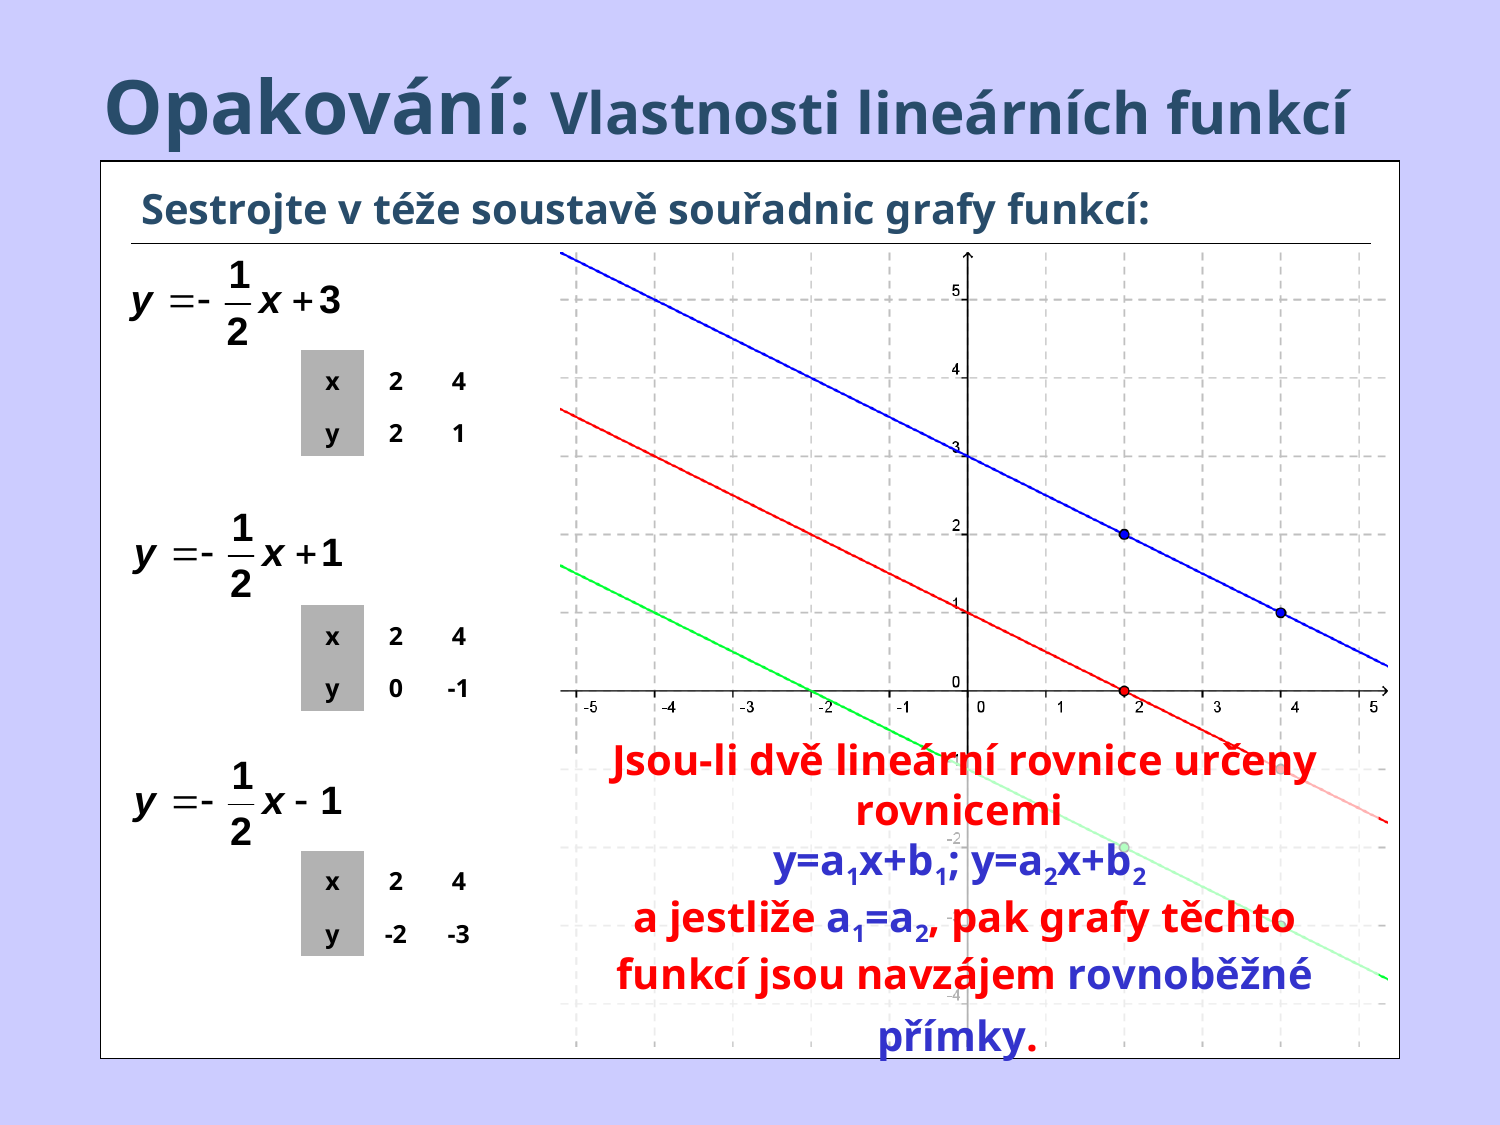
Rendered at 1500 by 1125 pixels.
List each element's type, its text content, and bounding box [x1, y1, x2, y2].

picture [560, 252, 1388, 1047]
picture [944, 1040, 952, 1047]
text_box Sestrojte v téže soustavě souřadnic grafy funkcí: [126, 191, 1367, 256]
text_box [1013, 191, 1400, 1059]
table_cell y [301, 403, 364, 456]
text_box Jsou-li dvě lineární rovnice určeny rovnicemi y=a1x+b1; y=a2x+b2 a jestliže a1=a2, pak grafy těchto funkcí jsou navzájem rovnoběžné přímky. [551, 756, 1379, 1040]
table_header x [301, 605, 364, 658]
picture [912, 1040, 925, 1047]
table_header 4 [428, 851, 490, 904]
picture [959, 1040, 967, 1047]
chart [127, 503, 346, 606]
table_cell -3 [428, 904, 490, 956]
table_header 2 [364, 605, 428, 658]
picture [560, 1040, 880, 1047]
table_header 2 [364, 851, 428, 904]
chart [127, 751, 346, 854]
table_cell y [301, 658, 364, 711]
text_box [100, 191, 880, 1059]
table_header x [301, 851, 364, 904]
table_header x [301, 350, 364, 403]
table_cell y [301, 904, 364, 956]
picture [994, 1040, 1009, 1047]
table_cell -2 [364, 904, 428, 956]
table_header 4 [428, 350, 490, 403]
table_cell 0 [364, 658, 428, 711]
picture [900, 1040, 906, 1047]
text_box [886, 1047, 1011, 1059]
table_cell 1 [428, 403, 490, 456]
picture [973, 1040, 979, 1047]
table_cell 2 [364, 403, 428, 456]
picture [886, 1040, 895, 1046]
table_cell -1 [428, 658, 490, 711]
table_header 2 [364, 350, 428, 403]
table_header 4 [428, 605, 490, 658]
title Opakování: Vlastnosti lineárních funkcí [88, 40, 1414, 191]
picture [931, 1040, 938, 1047]
